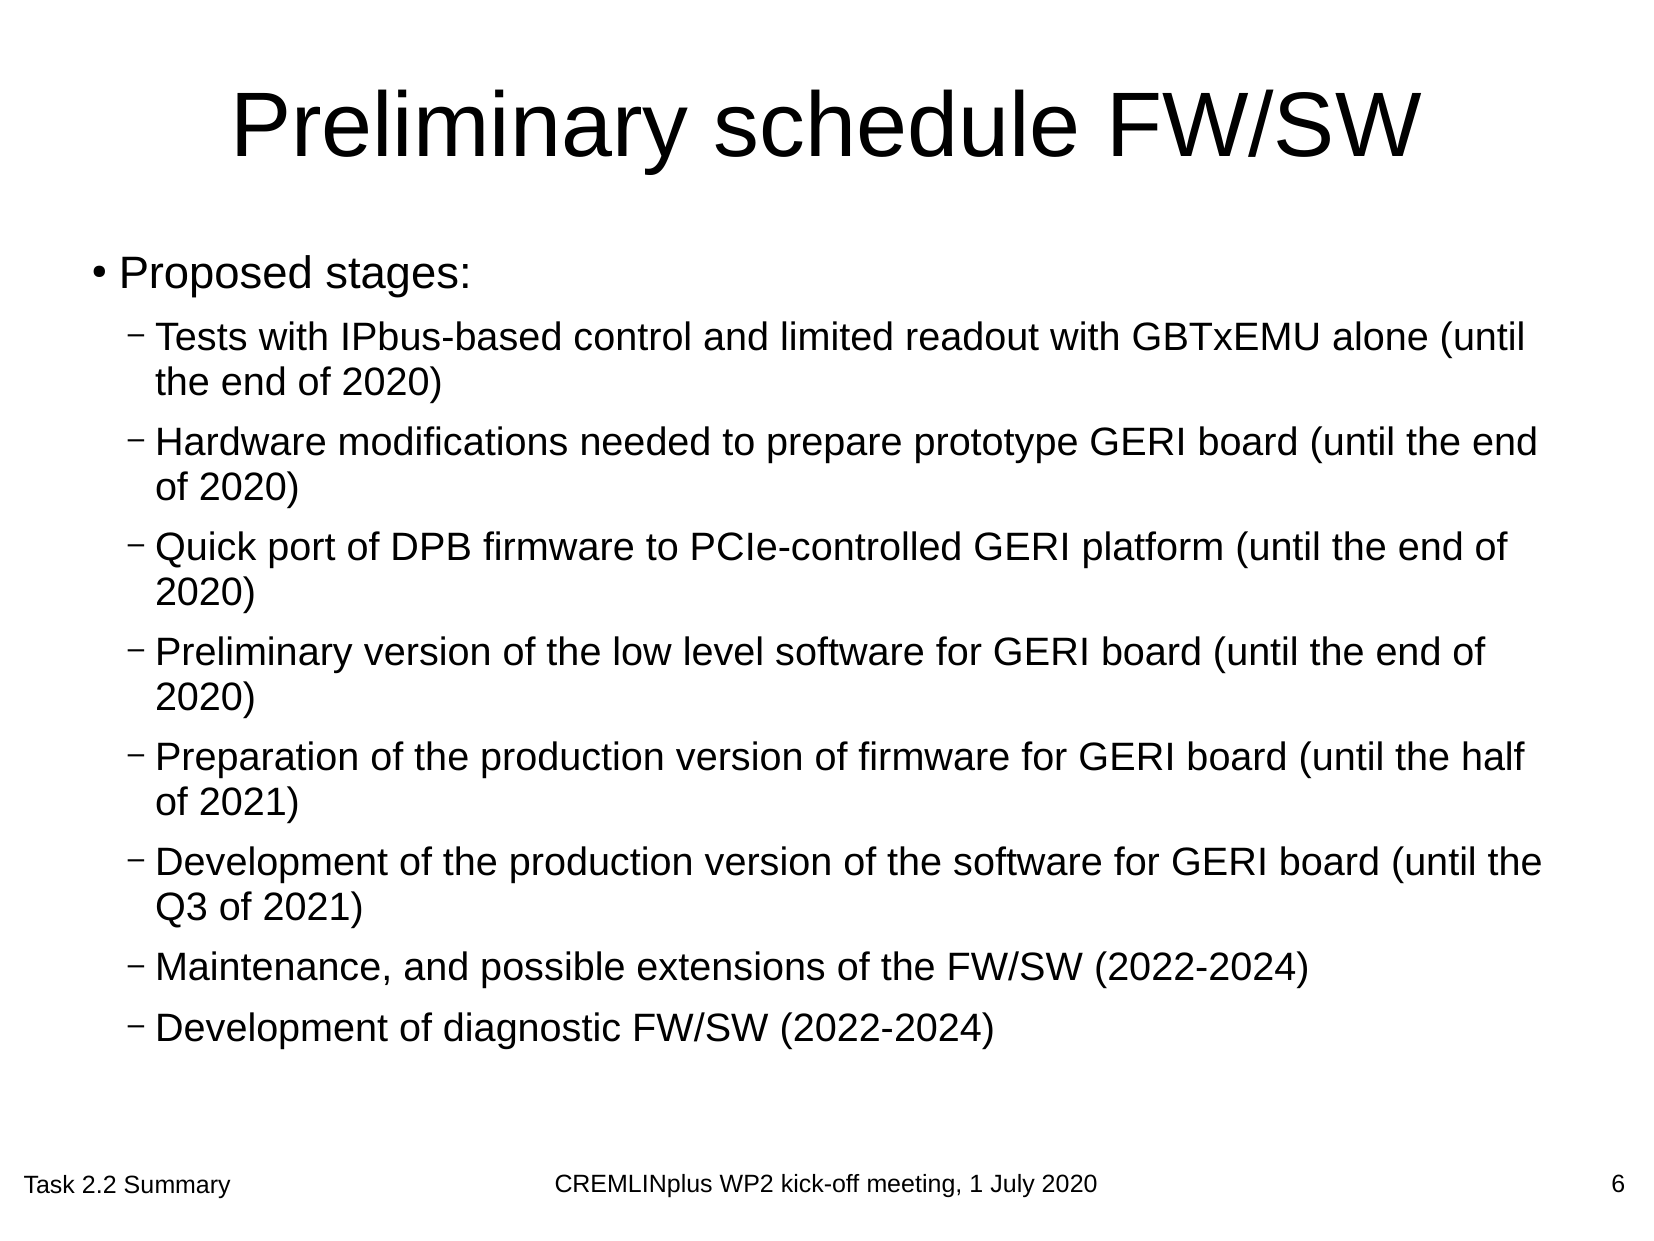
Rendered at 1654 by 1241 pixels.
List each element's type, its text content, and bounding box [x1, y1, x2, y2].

list Proposed stages: Tests with IPbus-based control and limited readout with GBTxEMU alone (until the end of 2020) Hardware modifications needed to prepare prototype GERI board (until the end of 2020) Quick port of DPB firmware to PCIe-controlled GERI platform (until the end of 2020) Preliminary version of the low level software for GERI board (until the end of 2020) Preparation of the production version of firmware for GERI board (until the half of 2021) Development of the production version of the software for GERI board (until the Q3 of 2021) Maintenance, and possible extensions of the FW/SW (2022-2024) Development of diagnostic FW/SW (2022-2024) [82, 248, 1571, 1063]
title Preliminary schedule FW/SW [82, 49, 1571, 201]
